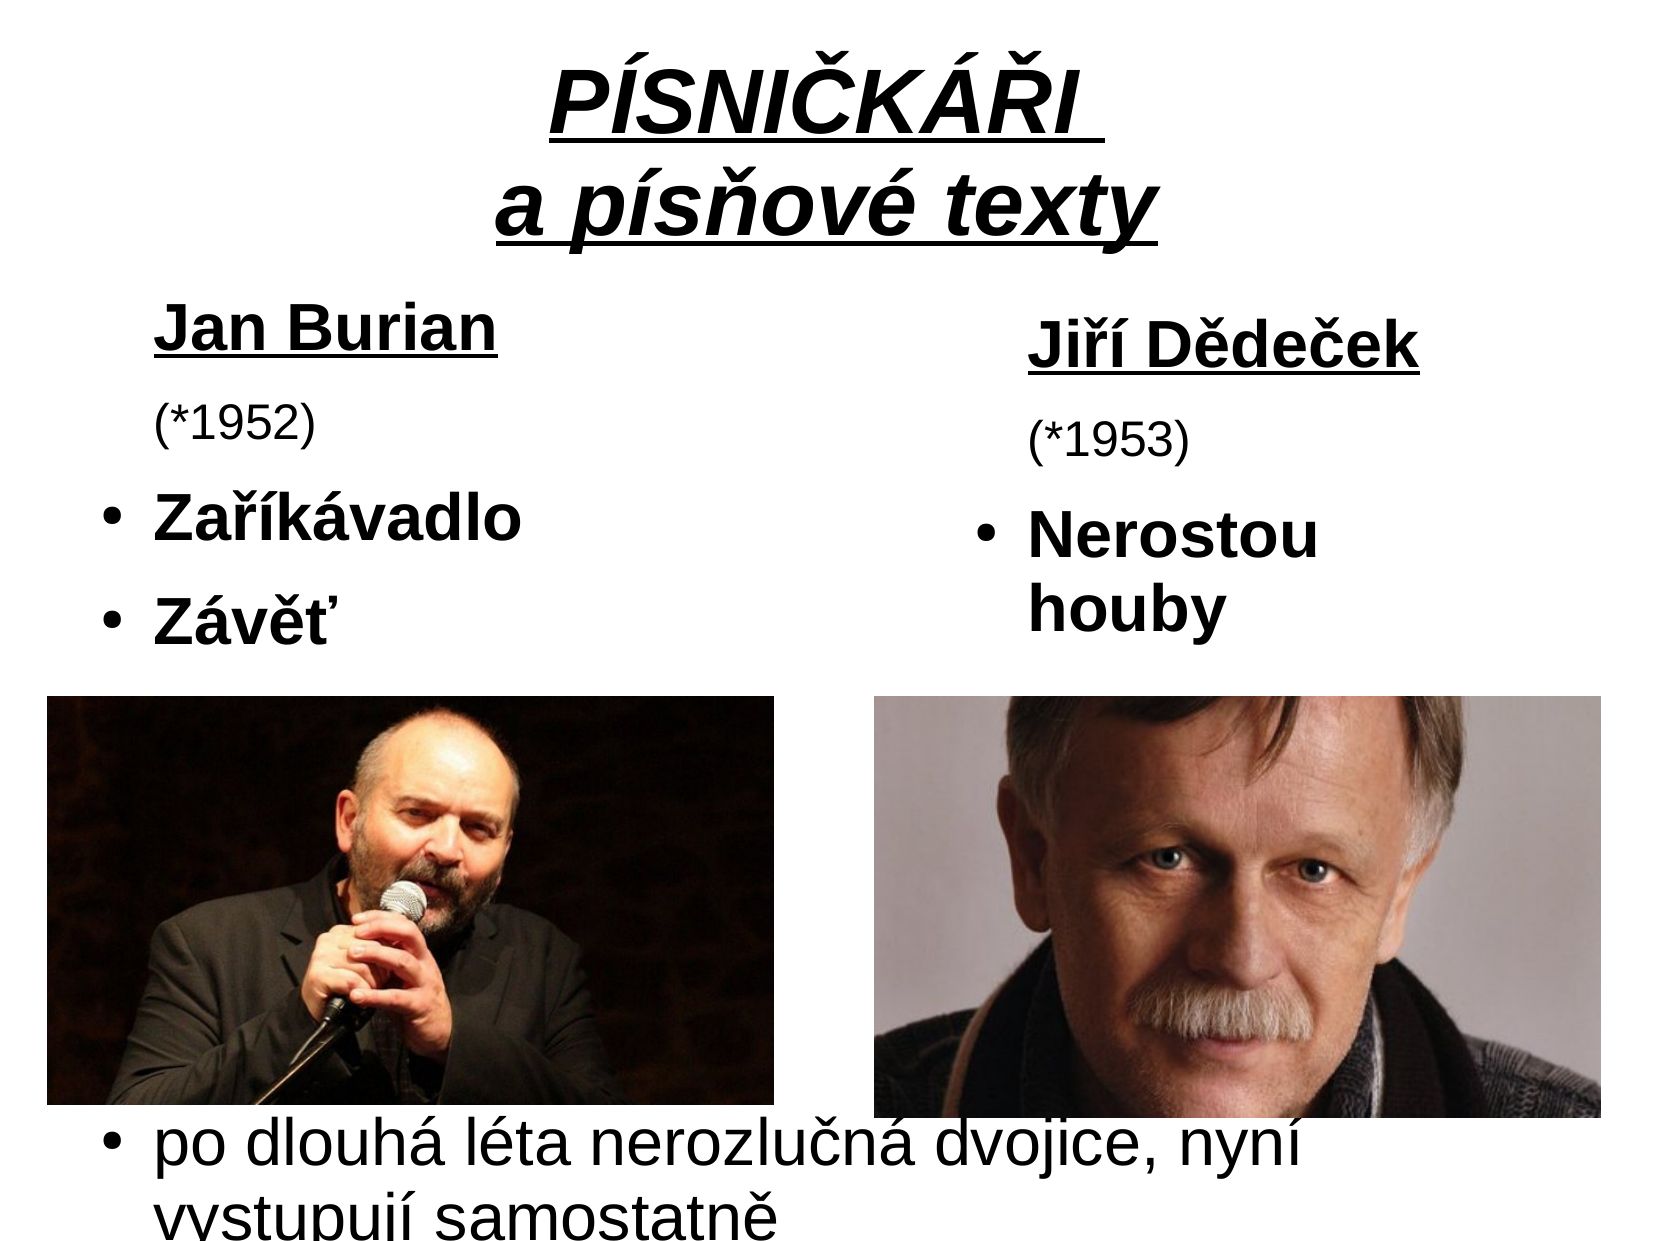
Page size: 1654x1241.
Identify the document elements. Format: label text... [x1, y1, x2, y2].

text_box Jiří Dědeček (*1953) Nerostou houby [956, 307, 1427, 645]
title PÍSNIČKÁŘI a písňové texty [82, 49, 1571, 257]
picture [47, 696, 774, 1106]
picture [874, 696, 1601, 1118]
list Jan Burian (*1952) Zaříkávadlo Závěť po dlouhá léta nerozlučná dvojice, nyní vystupují samostatně [82, 290, 1571, 1241]
